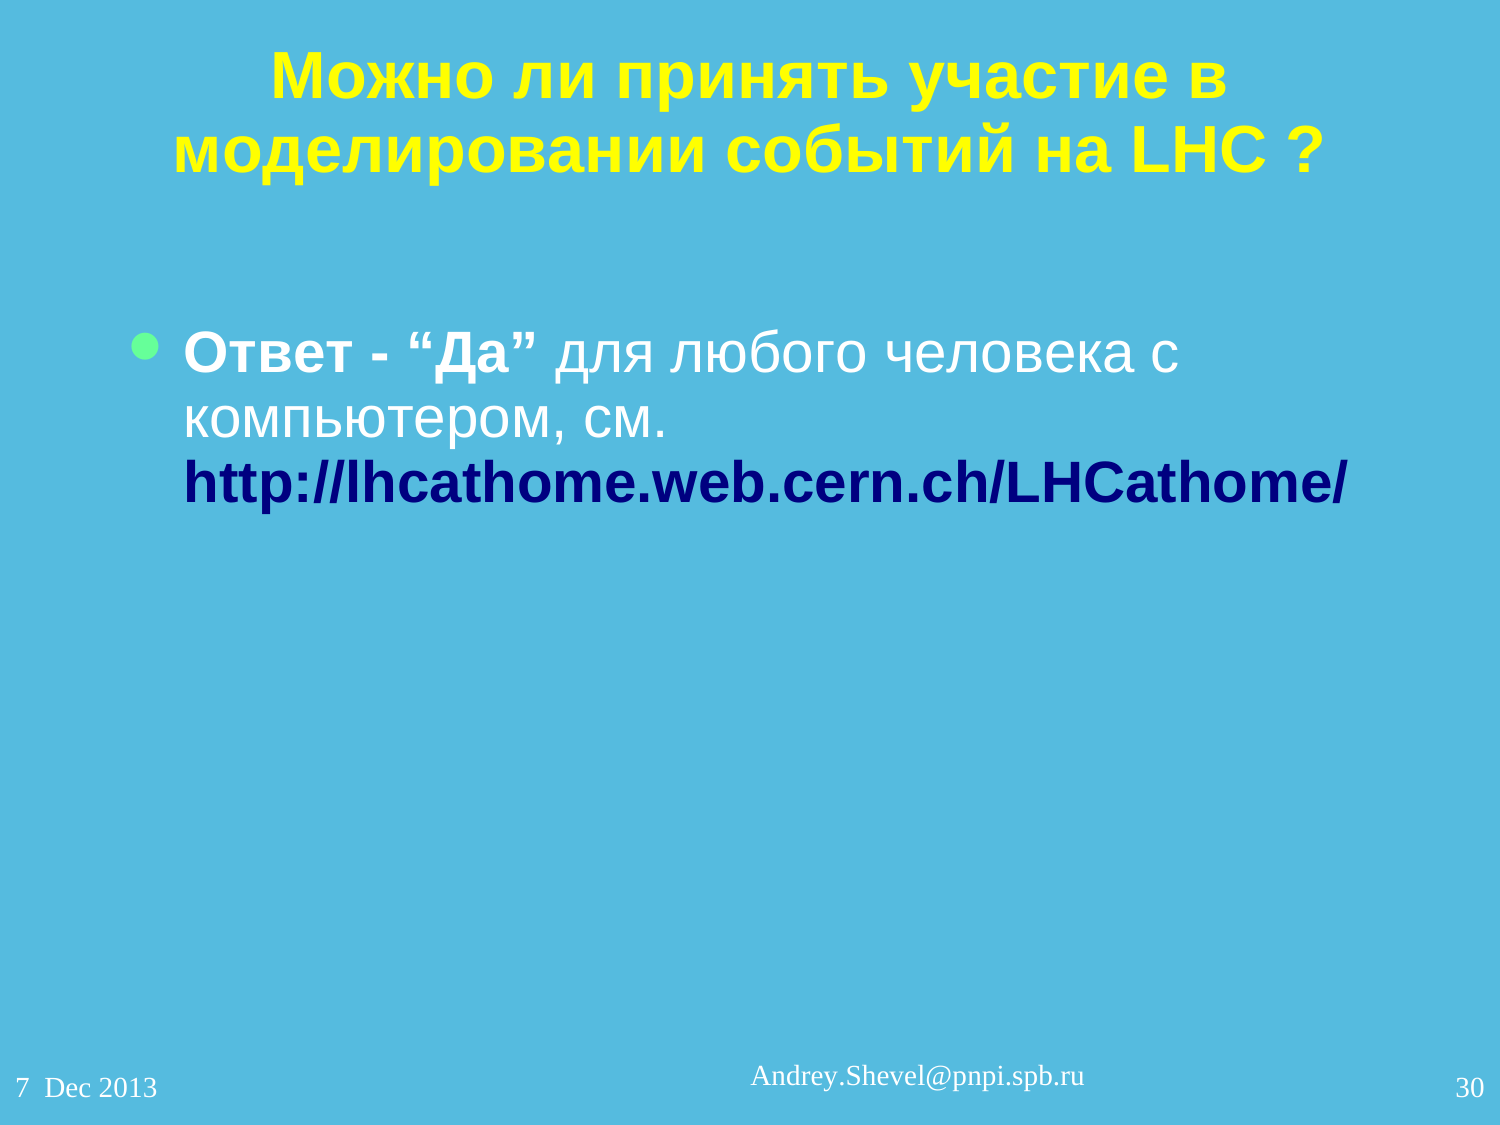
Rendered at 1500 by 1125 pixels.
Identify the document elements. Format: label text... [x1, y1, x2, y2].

title Можно ли принять участие в моделировании событий на LHC ? [112, 0, 1388, 225]
list Ответ - “Да” для любого человека с компьютером, см. http://lhcathome.web.cern.ch/LHCathome/ [112, 312, 1388, 966]
